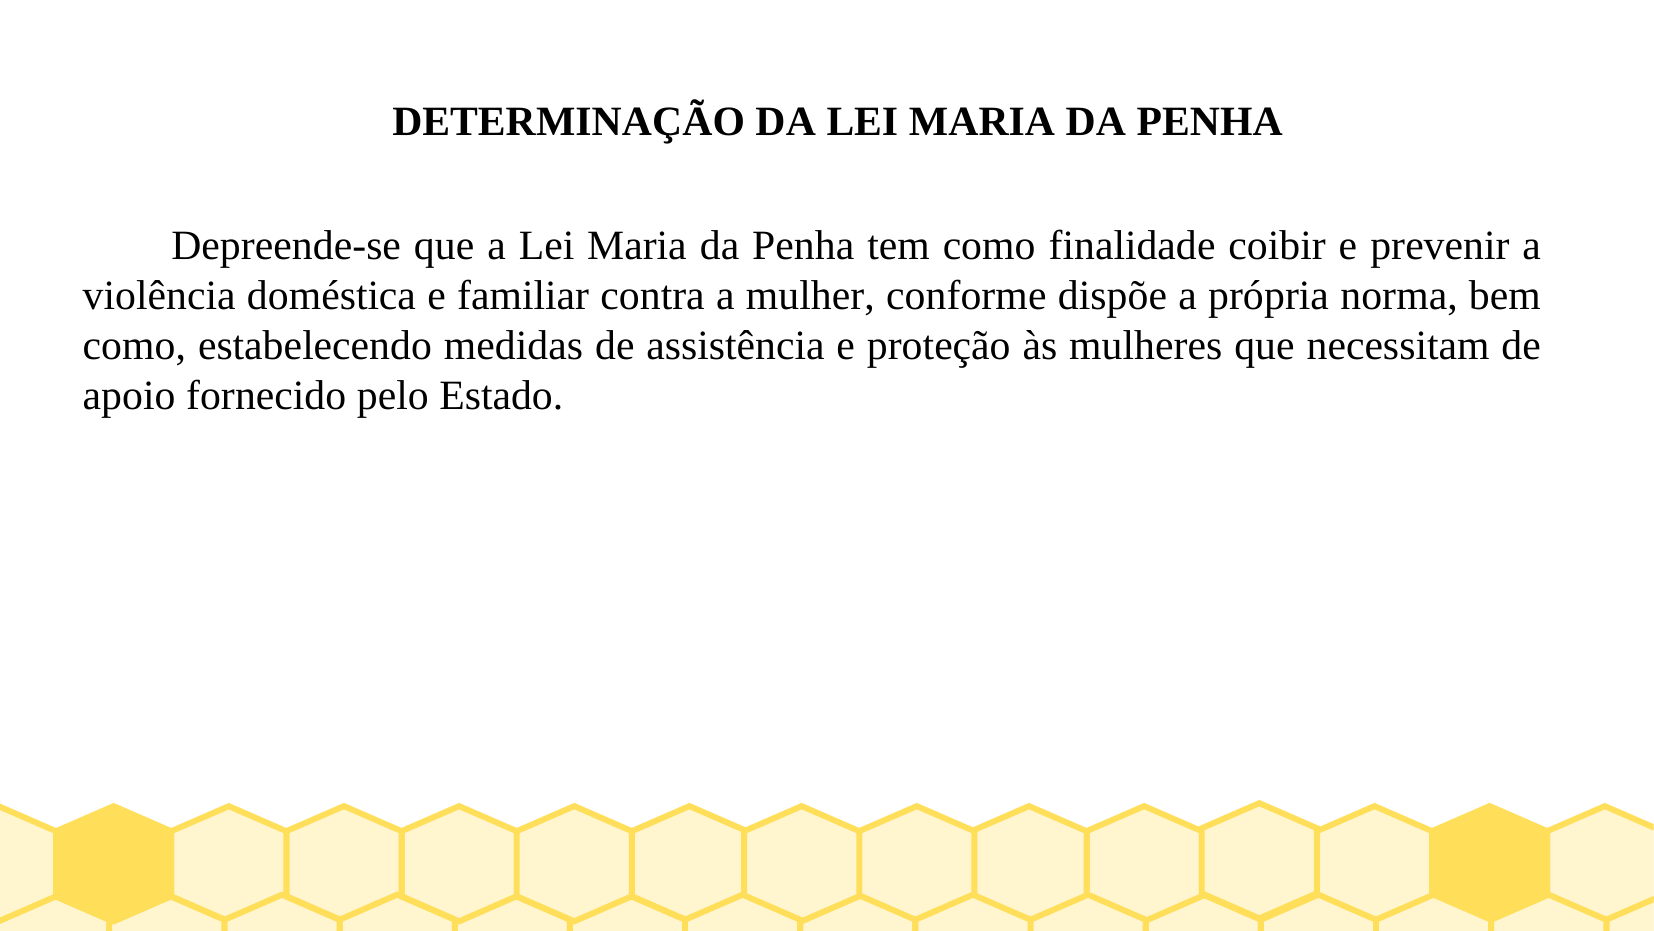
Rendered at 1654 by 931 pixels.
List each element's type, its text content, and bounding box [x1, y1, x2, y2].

title DETERMINAÇÃO DA LEI MARIA DA PENHA [88, 37, 1577, 193]
list Depreende-se que a Lei Maria da Penha tem como finalidade coibir e prevenir a violência doméstica e familiar contra a mulher, conforme dispõe a própria norma, bem como, estabelecendo medidas de assistência e proteção às mulheres que necessitam de apoio fornecido pelo Estado. [82, 217, 1571, 758]
